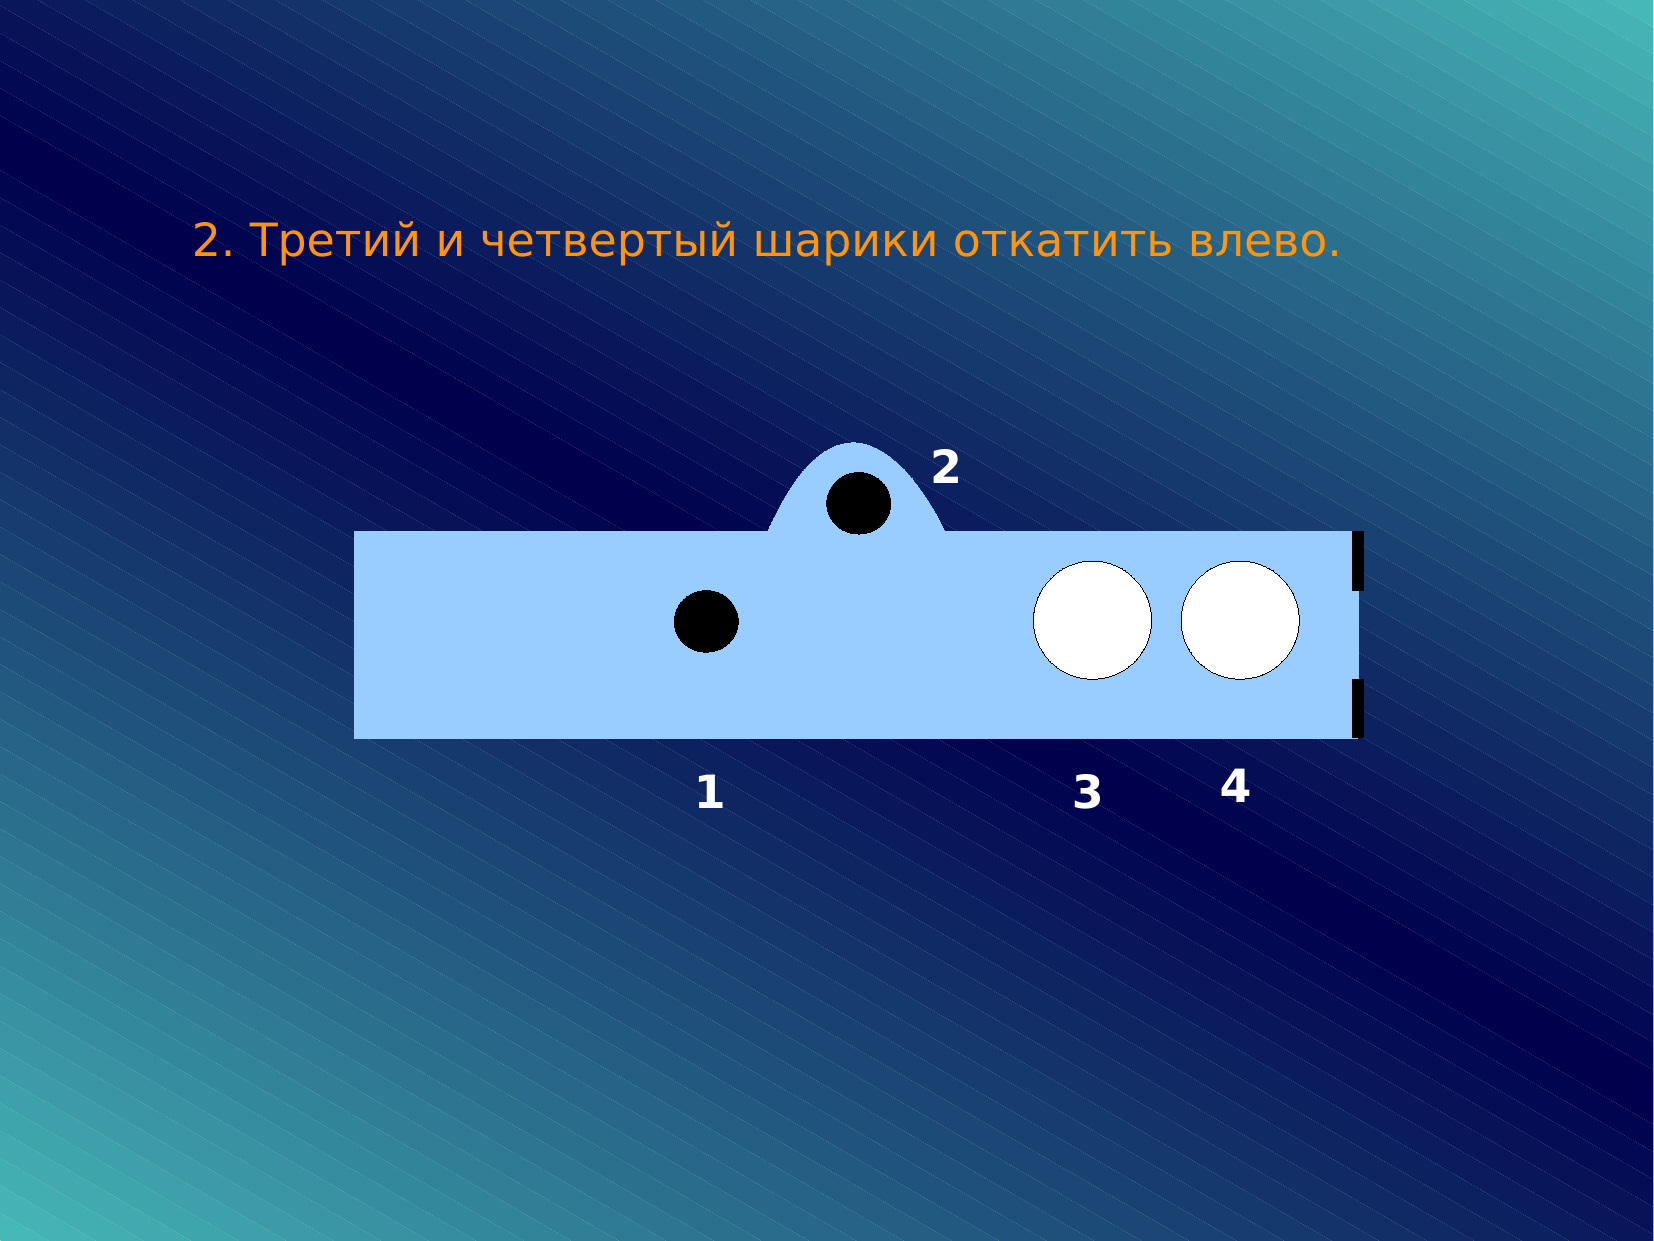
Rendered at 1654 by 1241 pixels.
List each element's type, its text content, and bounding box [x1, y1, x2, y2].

text_box 2. Третий и четвертый шарики откатить влево. [177, 206, 1418, 275]
text_box 1 [679, 758, 798, 827]
text_box 4 [1204, 752, 1323, 821]
text_box 3 [1057, 758, 1176, 827]
text_box 2 [915, 433, 1004, 502]
text_box [354, 442, 1359, 739]
